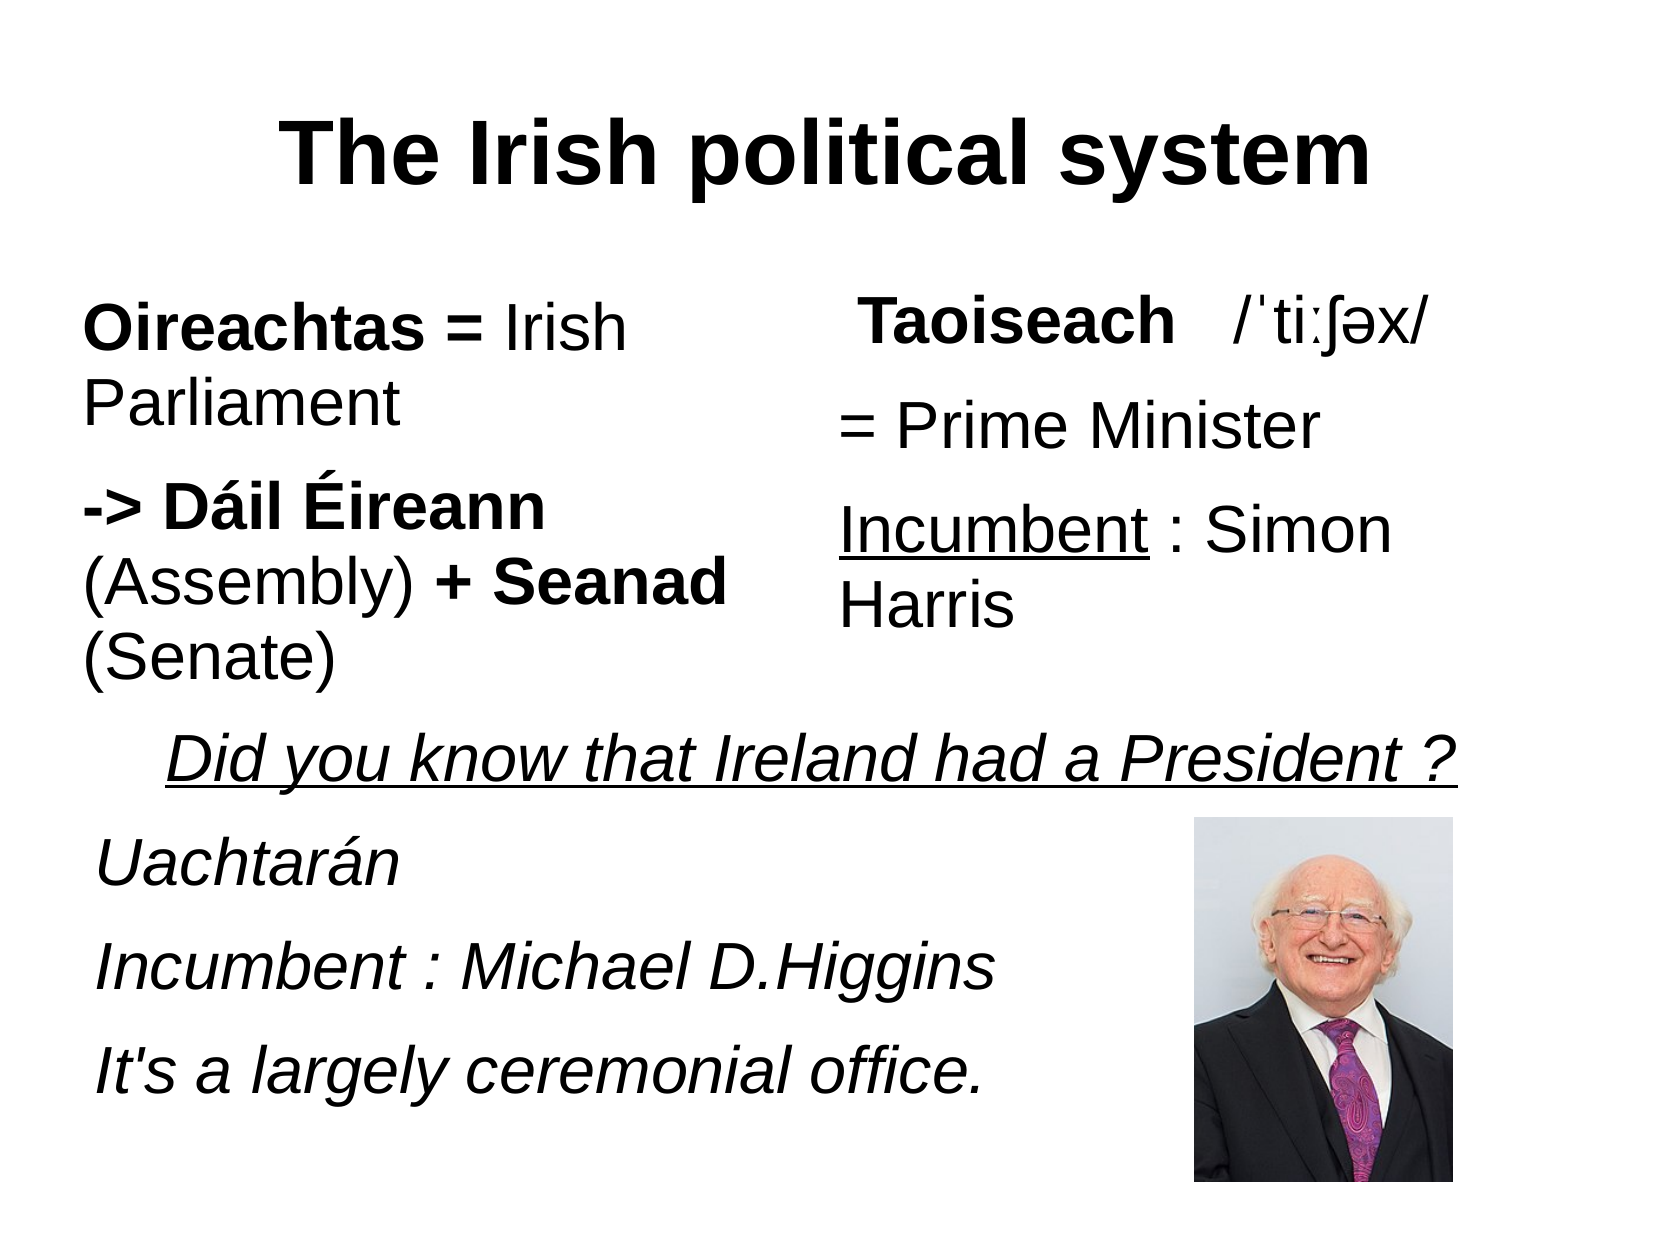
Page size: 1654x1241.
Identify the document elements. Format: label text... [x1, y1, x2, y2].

picture [1194, 817, 1453, 1182]
list Oireachtas = Irish Parliament -> Dáil Éireann (Assembly) + Seanad (Senate) [82, 290, 809, 795]
list Did you know that Ireland had a President ? Uachtarán Incumbent : Michael D.Higgins It's a largely ceremonial office. [94, 720, 1583, 1111]
list Taoiseach /ˈtiːʃəx/ = Prime Minister Incumbent : Simon Harris [838, 283, 1565, 674]
title The Irish political system [82, 49, 1571, 257]
